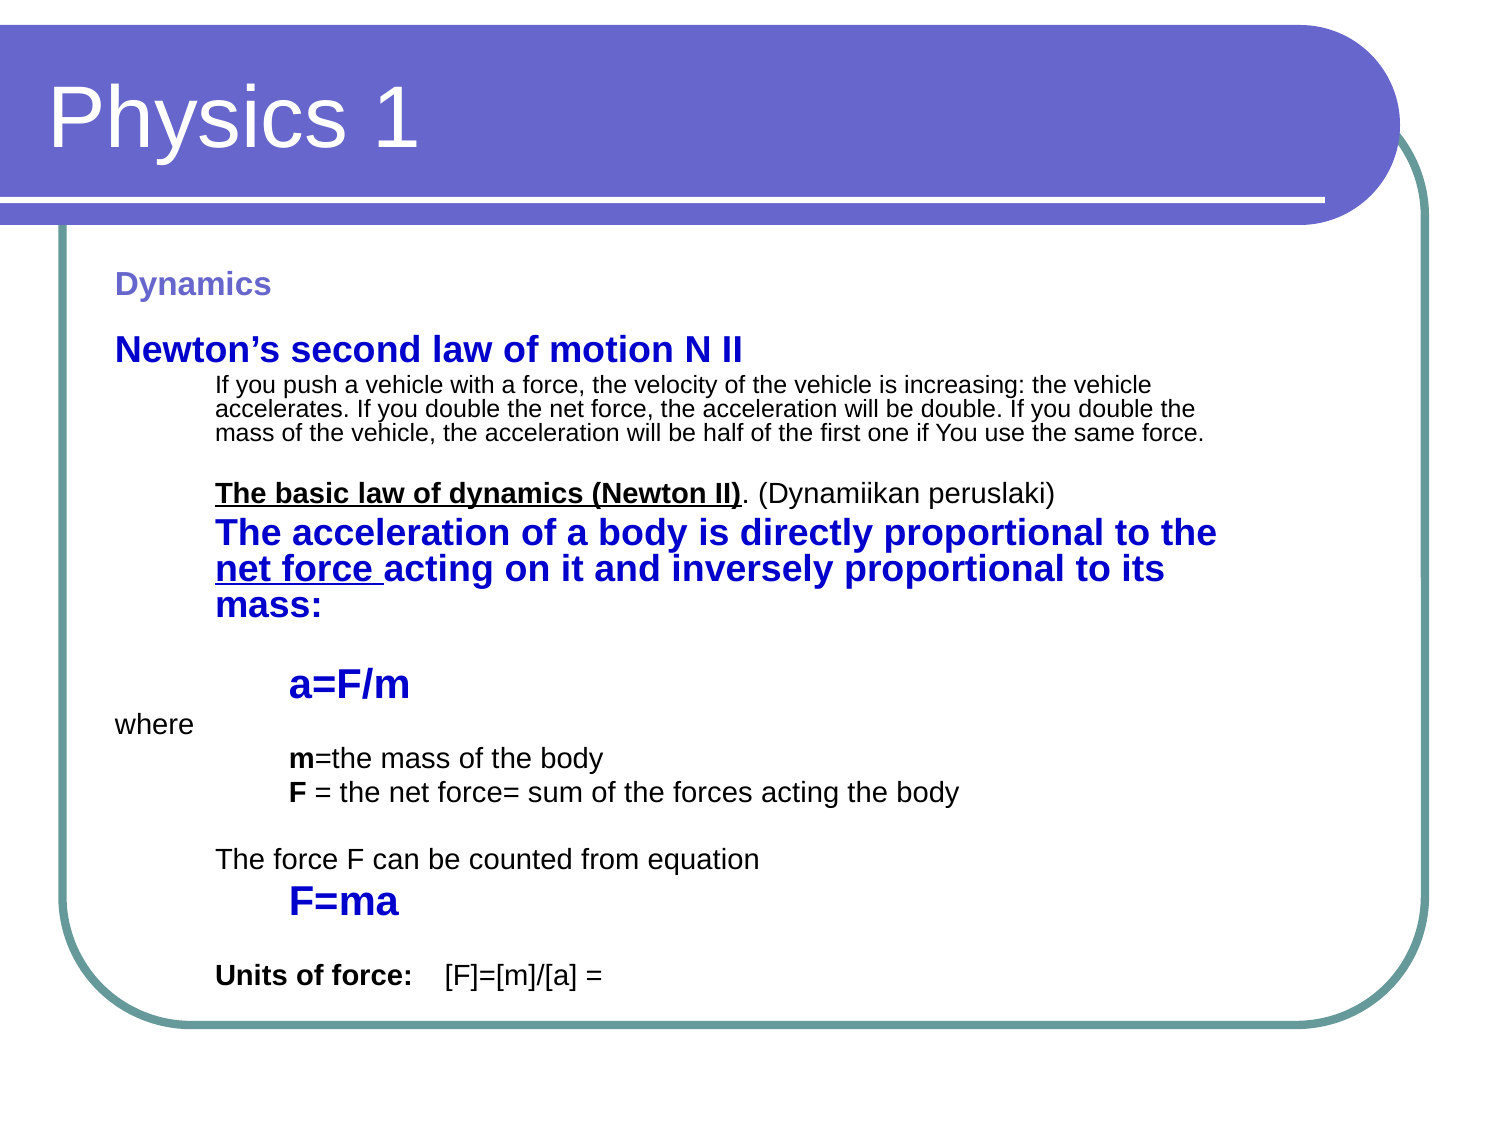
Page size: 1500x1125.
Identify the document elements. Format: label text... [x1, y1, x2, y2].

list Dynamics Newton’s second law of motion N II If you push a vehicle with a force, the velocity of the vehicle is increasing: the vehicle accelerates. If you double the net force, the acceleration will be double. If you double the mass of the vehicle, the acceleration will be half of the first one if You use the same force. The basic law of dynamics (Newton II). (Dynamiikan peruslaki) The acceleration of a body is directly proportional to the net force acting on it and inversely proportional to its mass: a=F/m where m=the mass of the body F = the net force= sum of the forces acting the body The force F can be counted from equation F=ma Units of force: [F]=[m]/[a] = [99, 262, 1235, 1012]
title Physics 1 [32, 37, 1347, 188]
